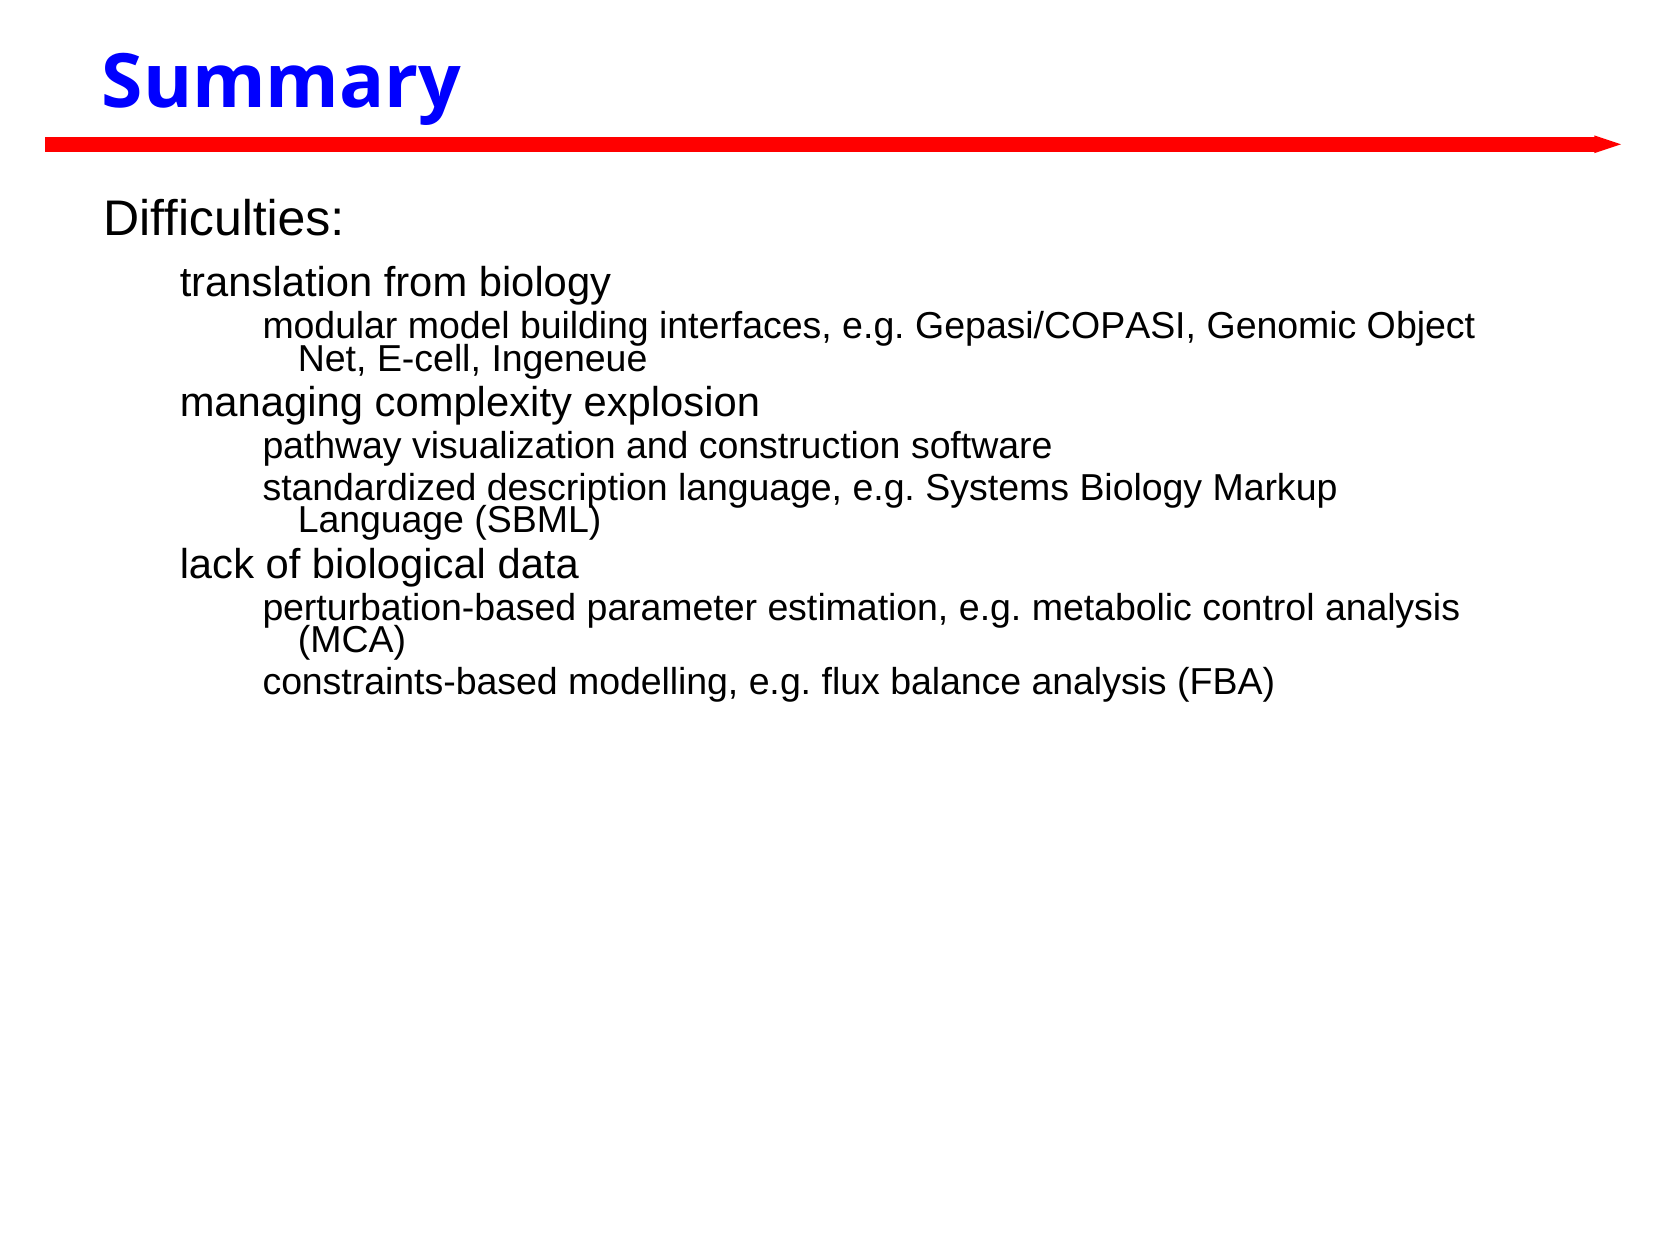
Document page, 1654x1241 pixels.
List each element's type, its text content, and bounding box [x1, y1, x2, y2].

list Difficulties: translation from biology modular model building interfaces, e.g. Gepasi/COPASI, Genomic Object Net, E-cell, Ingeneue managing complexity explosion pathway visualization and construction software standardized description language, e.g. Systems Biology Markup Language (SBML) lack of biological data perturbation-based parameter estimation, e.g. metabolic control analysis (MCA) constraints-based modelling, e.g. flux balance analysis (FBA) [85, 190, 1498, 1241]
title Summary [101, 27, 1514, 130]
